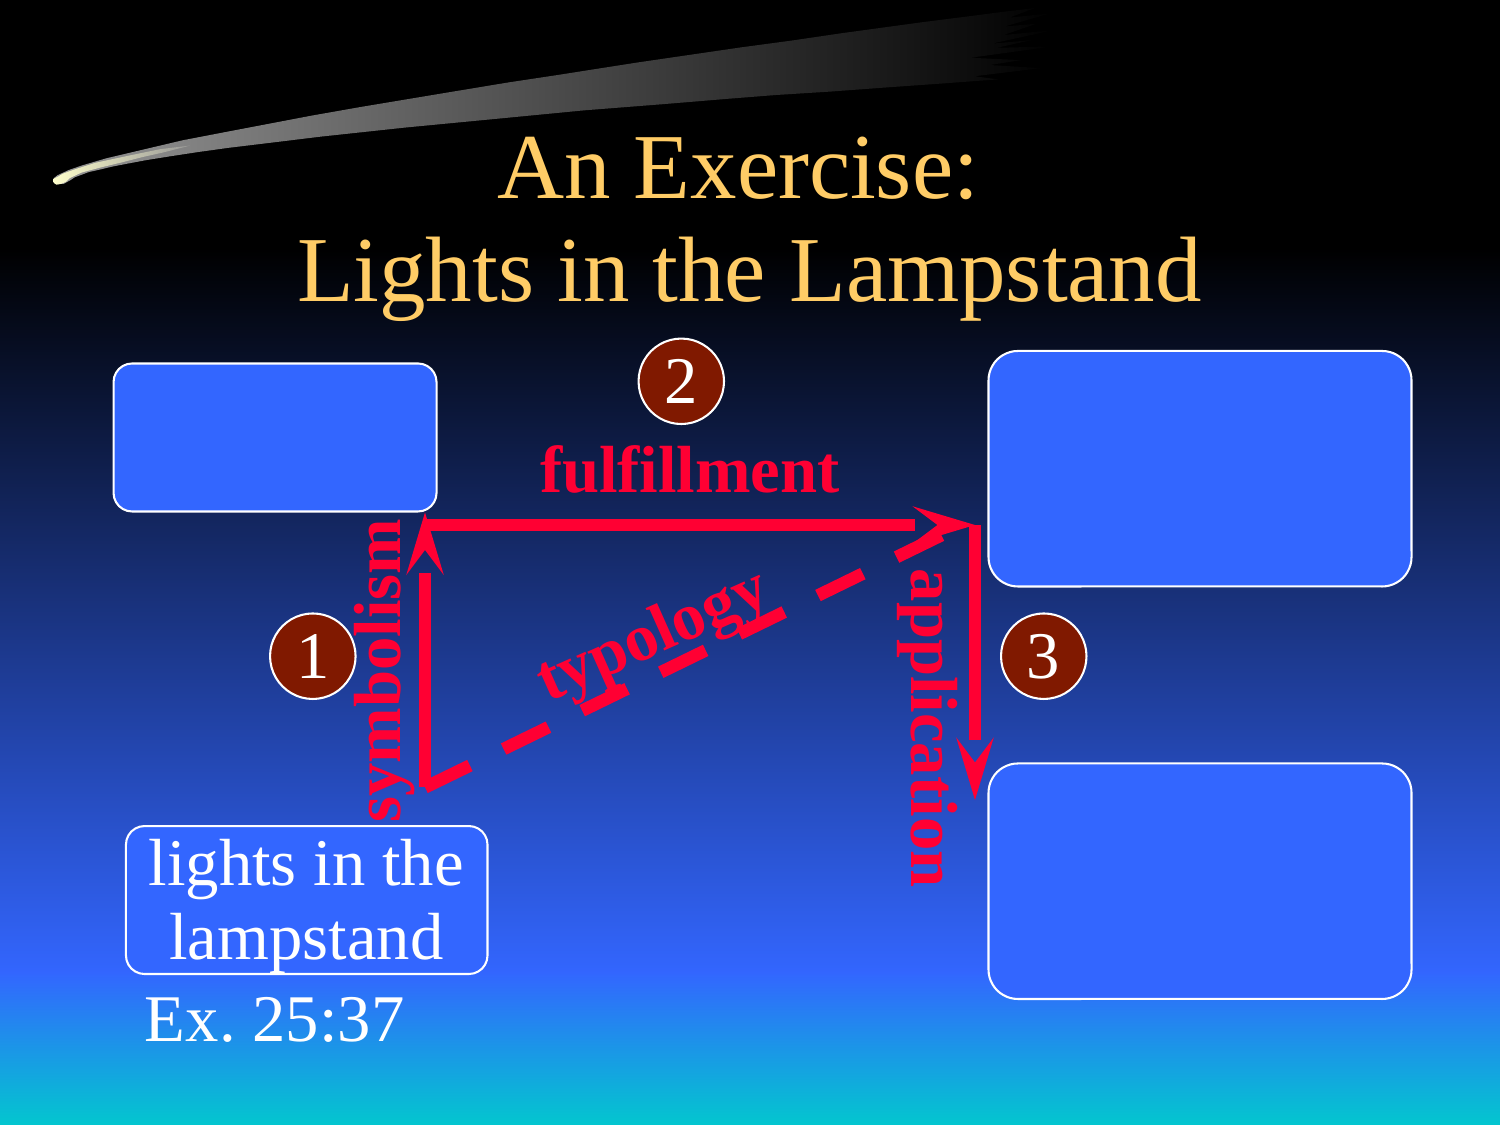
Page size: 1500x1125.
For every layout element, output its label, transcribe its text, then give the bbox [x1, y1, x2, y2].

text_box fulfillment [525, 424, 913, 515]
text_box 2 [638, 338, 725, 425]
text_box lights in the lampstand [125, 826, 488, 974]
text_box typology [507, 510, 853, 730]
title An Exercise: Lights in the Lampstand [112, 108, 1388, 330]
text_box [113, 363, 437, 512]
text_box [988, 350, 1412, 587]
text_box Ex. 25:37 [130, 975, 451, 1064]
text_box 3 [1001, 613, 1087, 699]
text_box 1 [270, 613, 356, 699]
text_box application [889, 553, 979, 942]
text_box symbolism [333, 478, 423, 838]
text_box [988, 763, 1412, 999]
